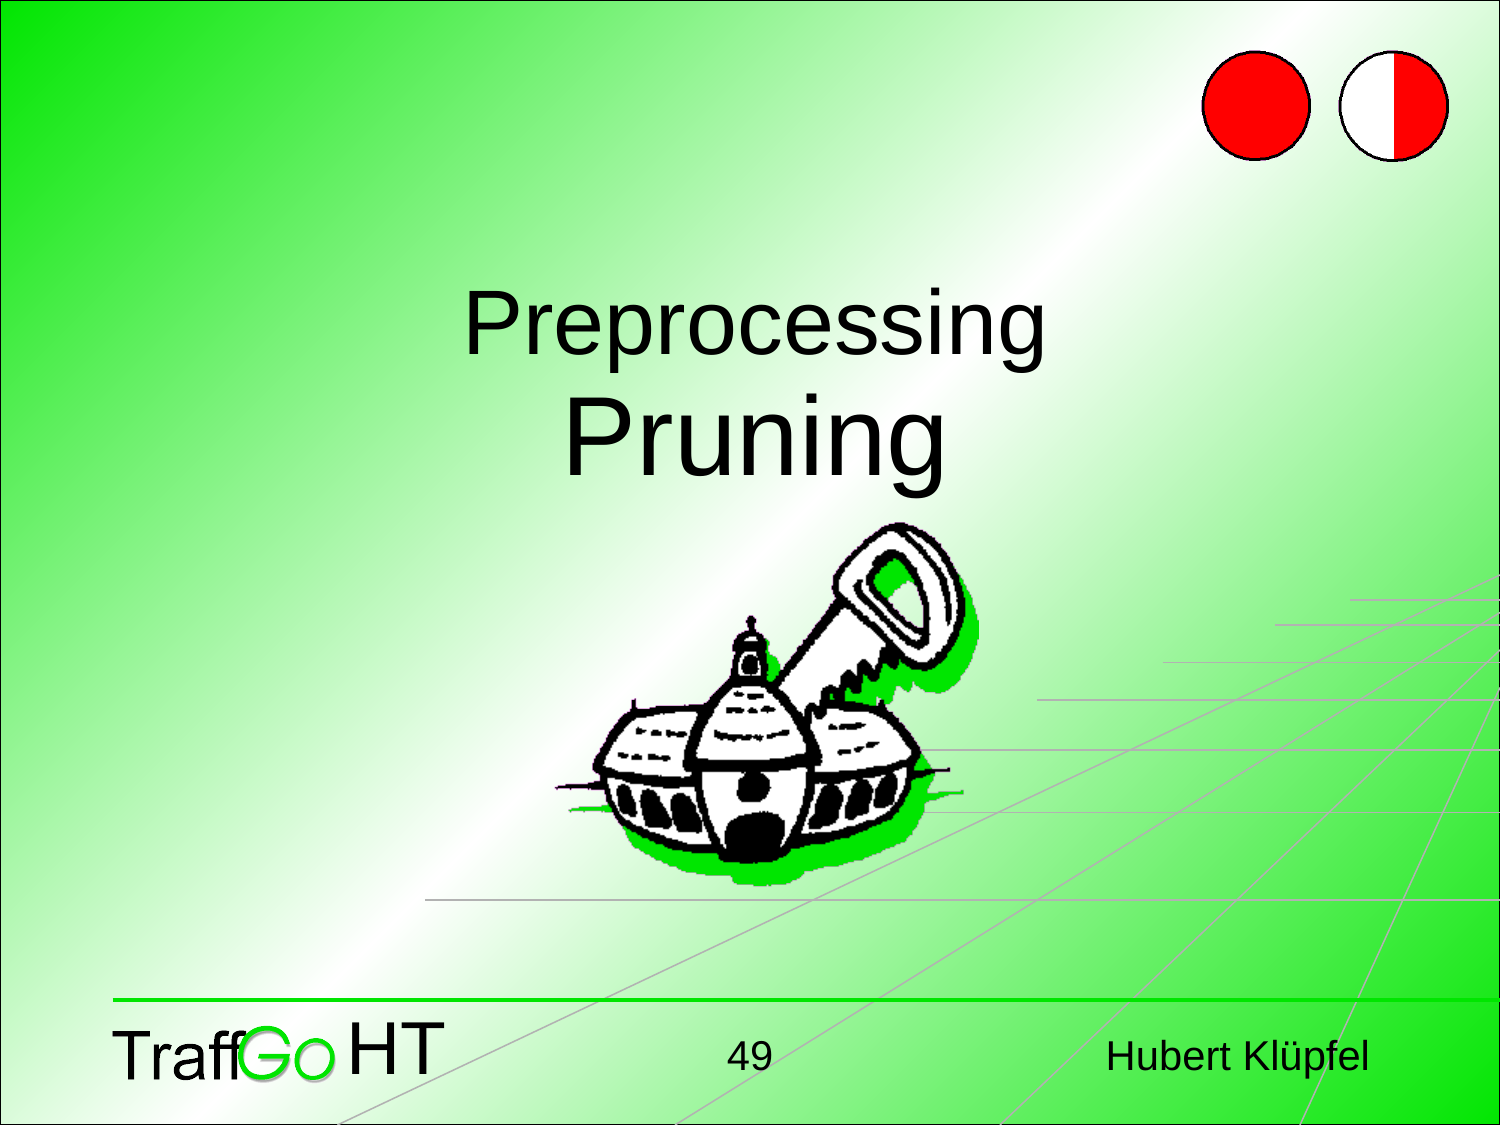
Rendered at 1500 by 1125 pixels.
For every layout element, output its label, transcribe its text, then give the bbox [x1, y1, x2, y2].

picture [112, 1024, 338, 1085]
title Preprocessing Pruning [123, 255, 1388, 516]
picture [1200, 49, 1312, 162]
picture [1337, 49, 1450, 163]
picture [537, 515, 979, 888]
